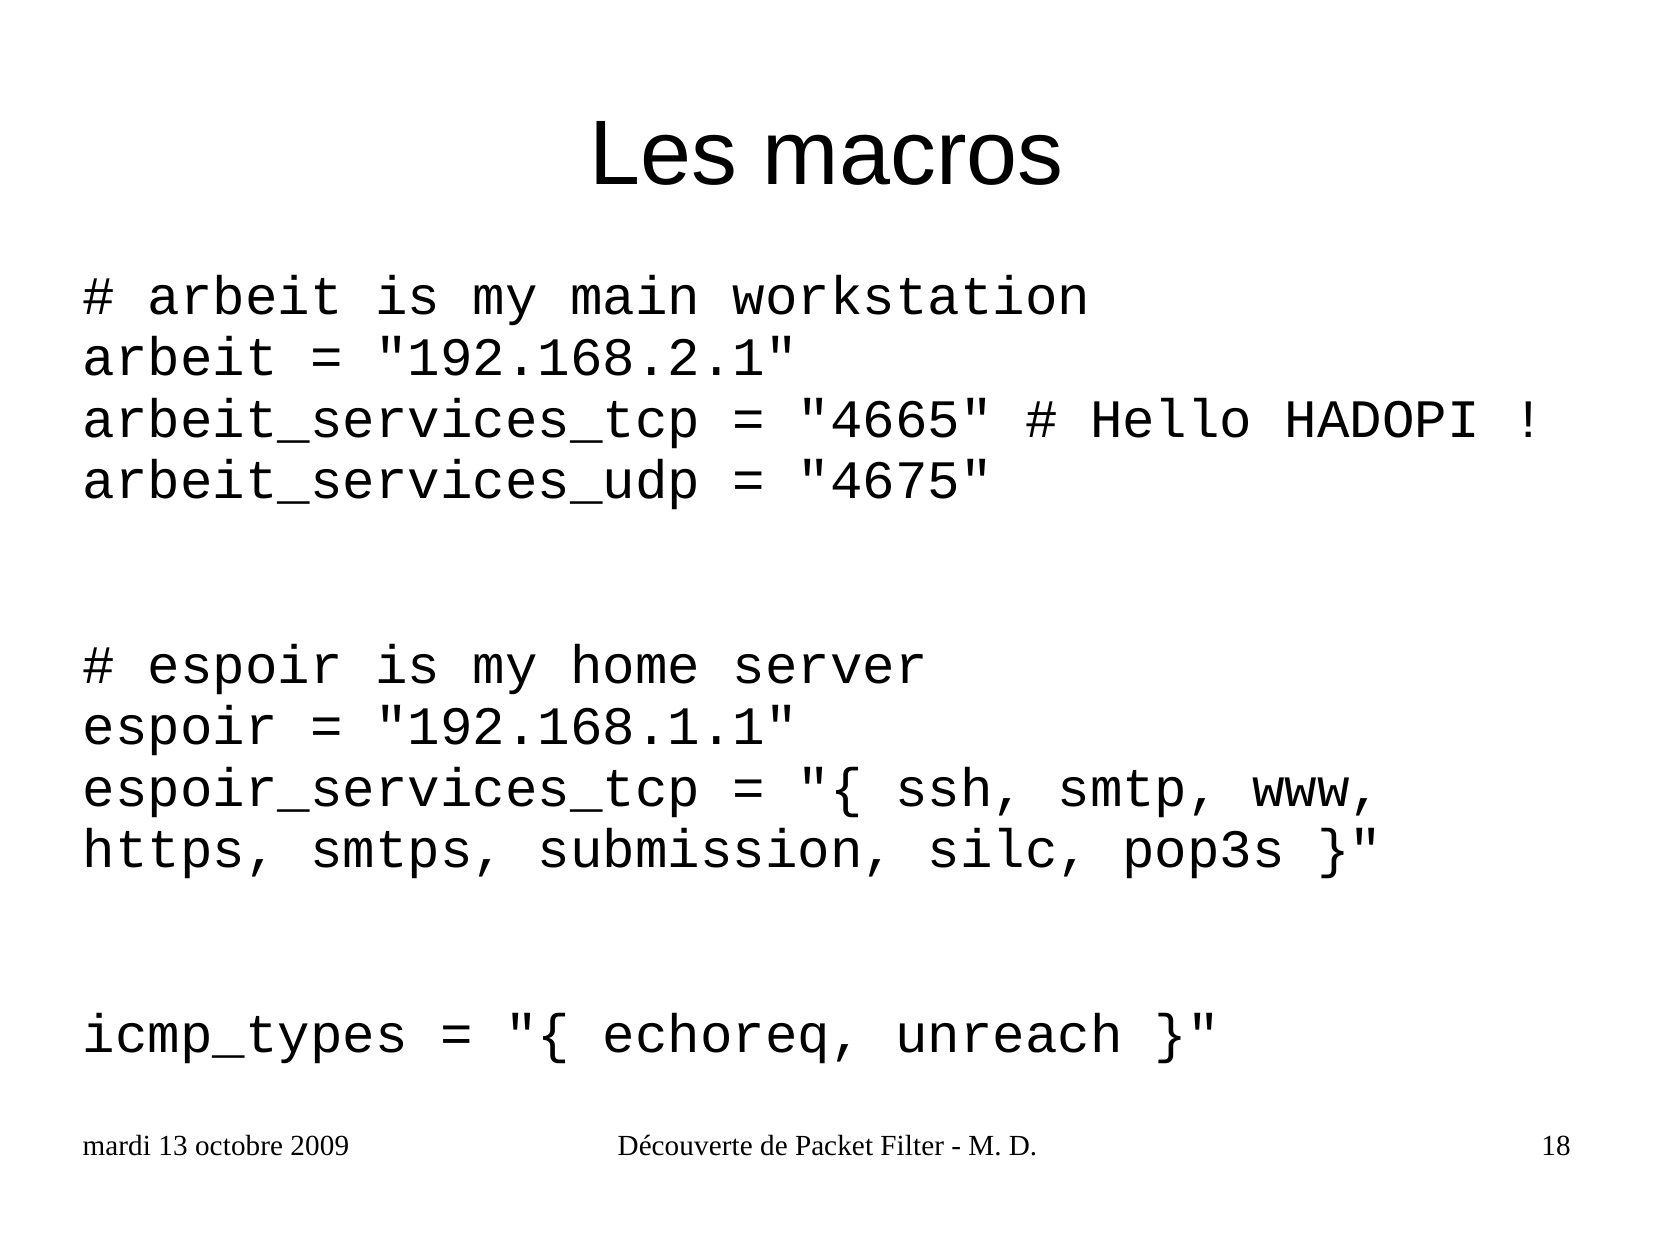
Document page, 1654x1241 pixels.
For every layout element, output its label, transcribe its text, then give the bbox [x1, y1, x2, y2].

title Les macros [82, 56, 1571, 250]
subtitle # arbeit is my main workstation arbeit = "192.168.2.1" arbeit_services_tcp = "4665" # Hello HADOPI ! arbeit_services_udp = "4675" # espoir is my home server espoir = "192.168.1.1" espoir_services_tcp = "{ ssh, smtp, www, https, smtps, submission, silc, pop3s }" icmp_types = "{ echoreq, unreach }" [82, 295, 1571, 1104]
